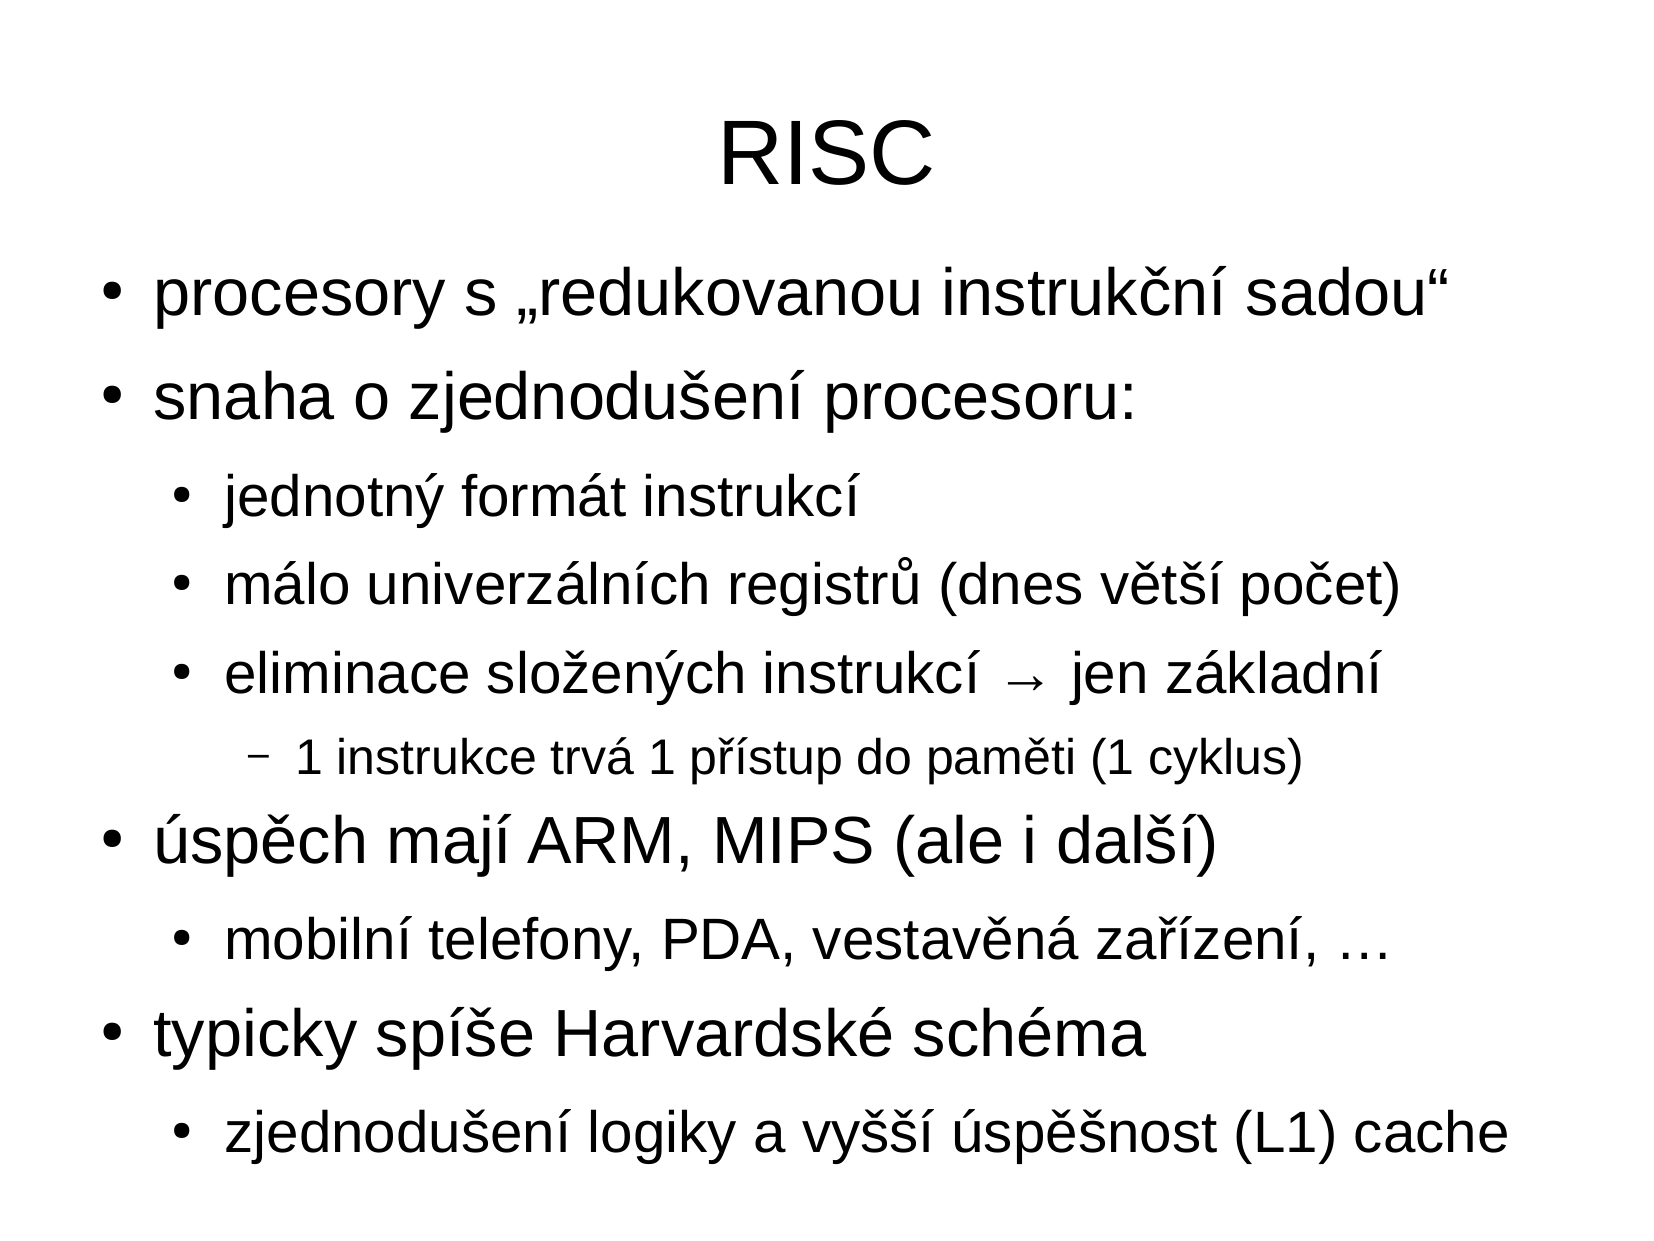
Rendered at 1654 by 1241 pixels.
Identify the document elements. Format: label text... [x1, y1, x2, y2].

title RISC [82, 56, 1571, 250]
list procesory s „redukovanou instrukční sadou“ snaha o zjednodušení procesoru: jednotný formát instrukcí málo univerzálních registrů (dnes větší počet) eliminace složených instrukcí → jen základní 1 instrukce trvá 1 přístup do paměti (1 cyklus) úspěch mají ARM, MIPS (ale i další) mobilní telefony, PDA, vestavěná zařízení, … typicky spíše Harvardské schéma zjednodušení logiky a vyšší úspěšnost (L1) cache [82, 254, 1571, 1164]
